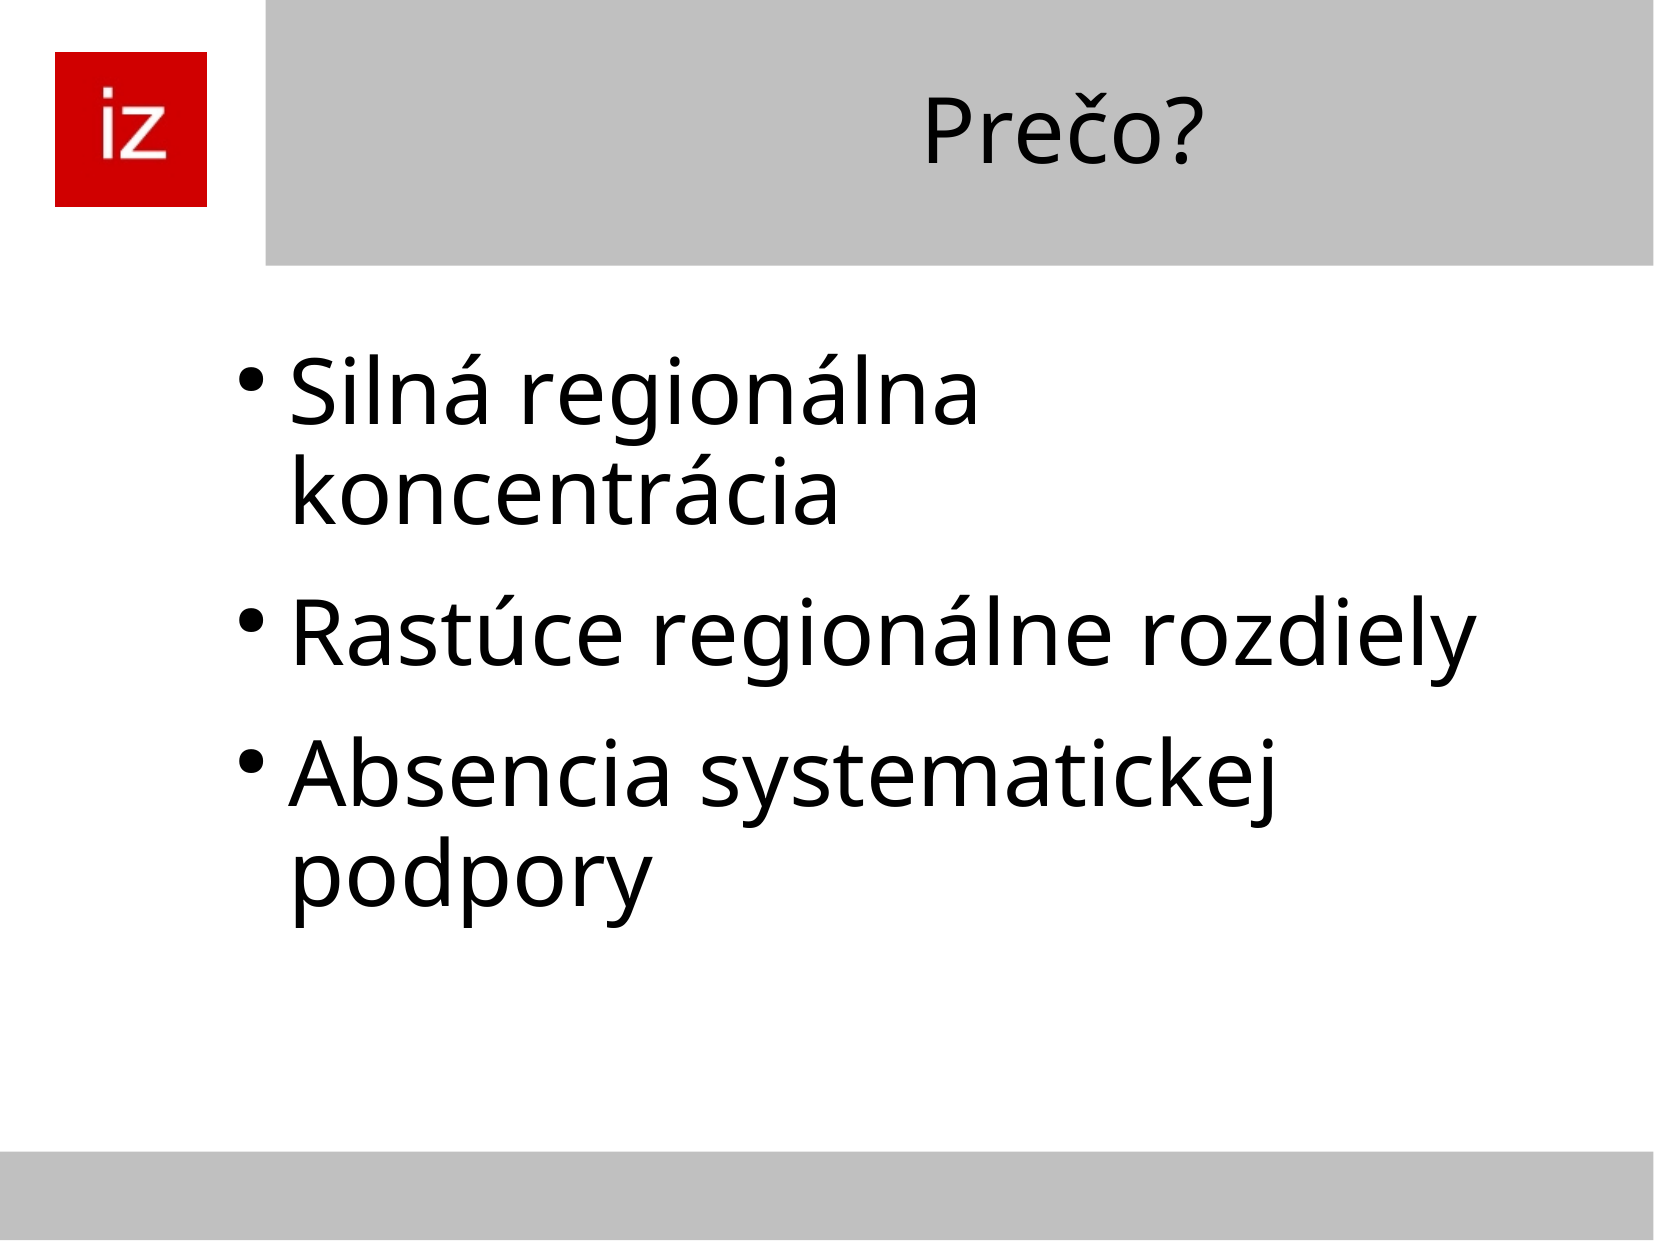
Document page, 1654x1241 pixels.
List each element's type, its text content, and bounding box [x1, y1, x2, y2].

title Prečo? [561, 29, 1565, 237]
picture [55, 52, 207, 207]
list Silná regionálna koncentrácia Rastúce regionálne rozdiely Absencia systematickej podpory [121, 344, 1533, 1126]
